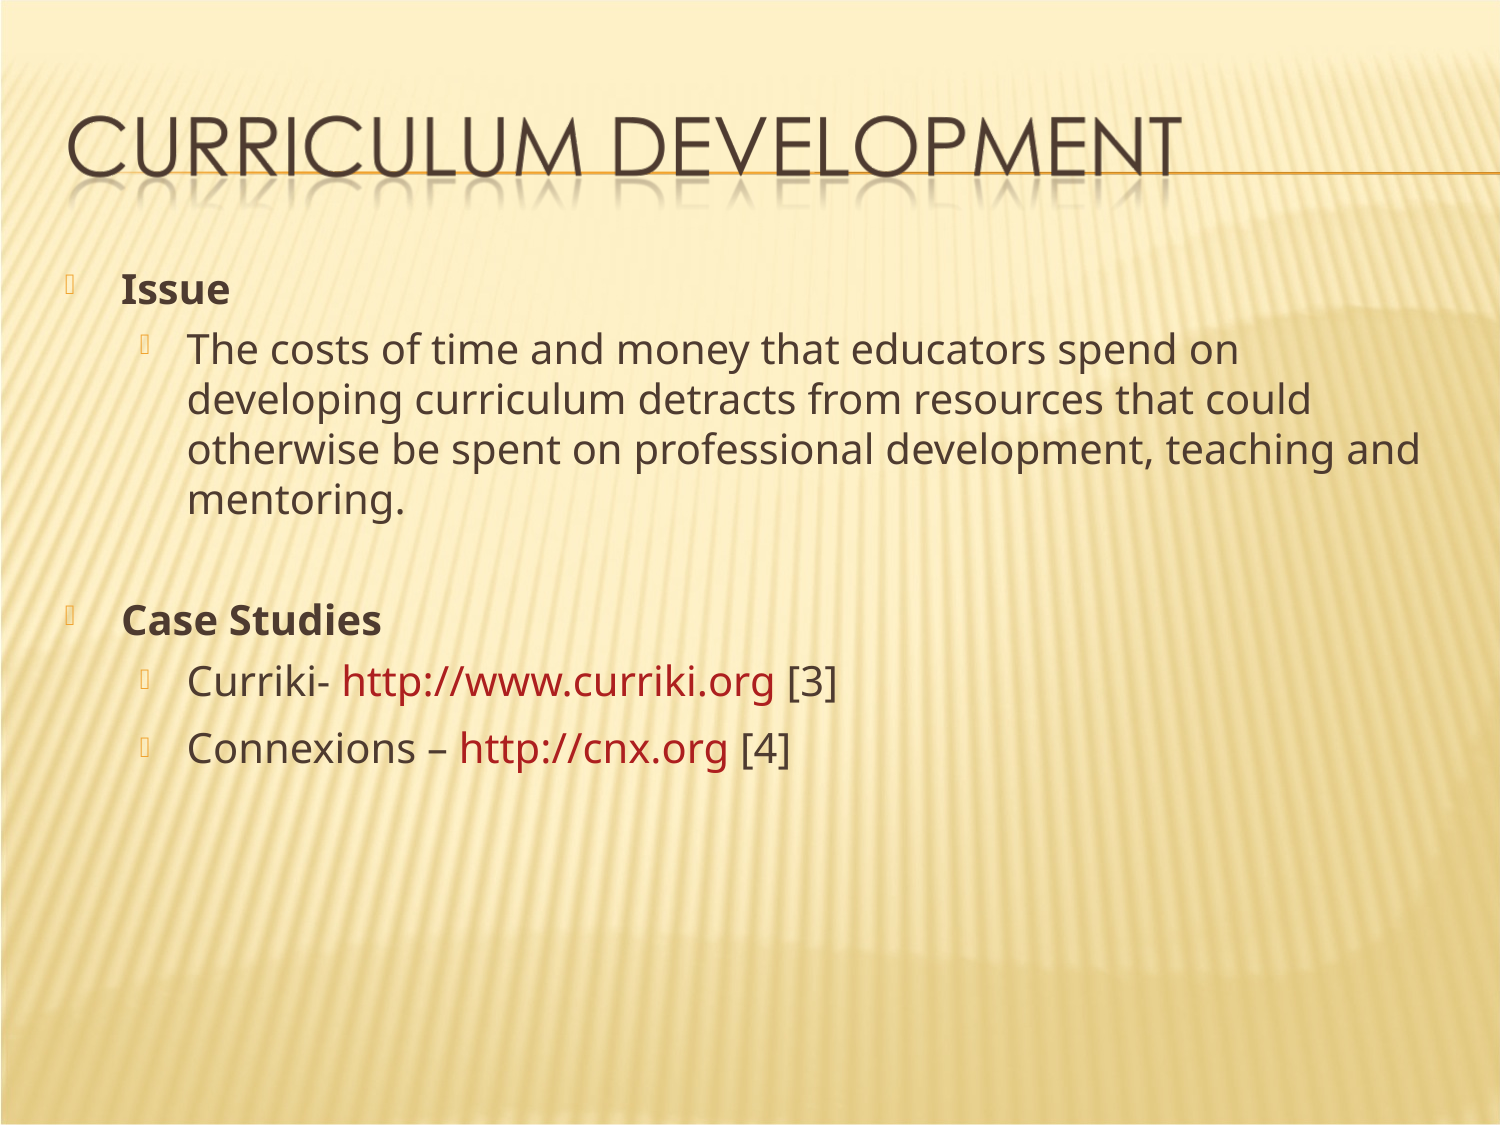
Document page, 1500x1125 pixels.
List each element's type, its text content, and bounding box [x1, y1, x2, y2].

picture [0, 0, 1500, 1125]
list Issue The costs of time and money that educators spend on developing curriculum detracts from resources that could otherwise be spent on professional development, teaching and mentoring. Case Studies Curriki- http://www.curriki.org [3] Connexions – http://cnx.org [4] [50, 254, 1476, 998]
text_box [48, 73, 1477, 255]
